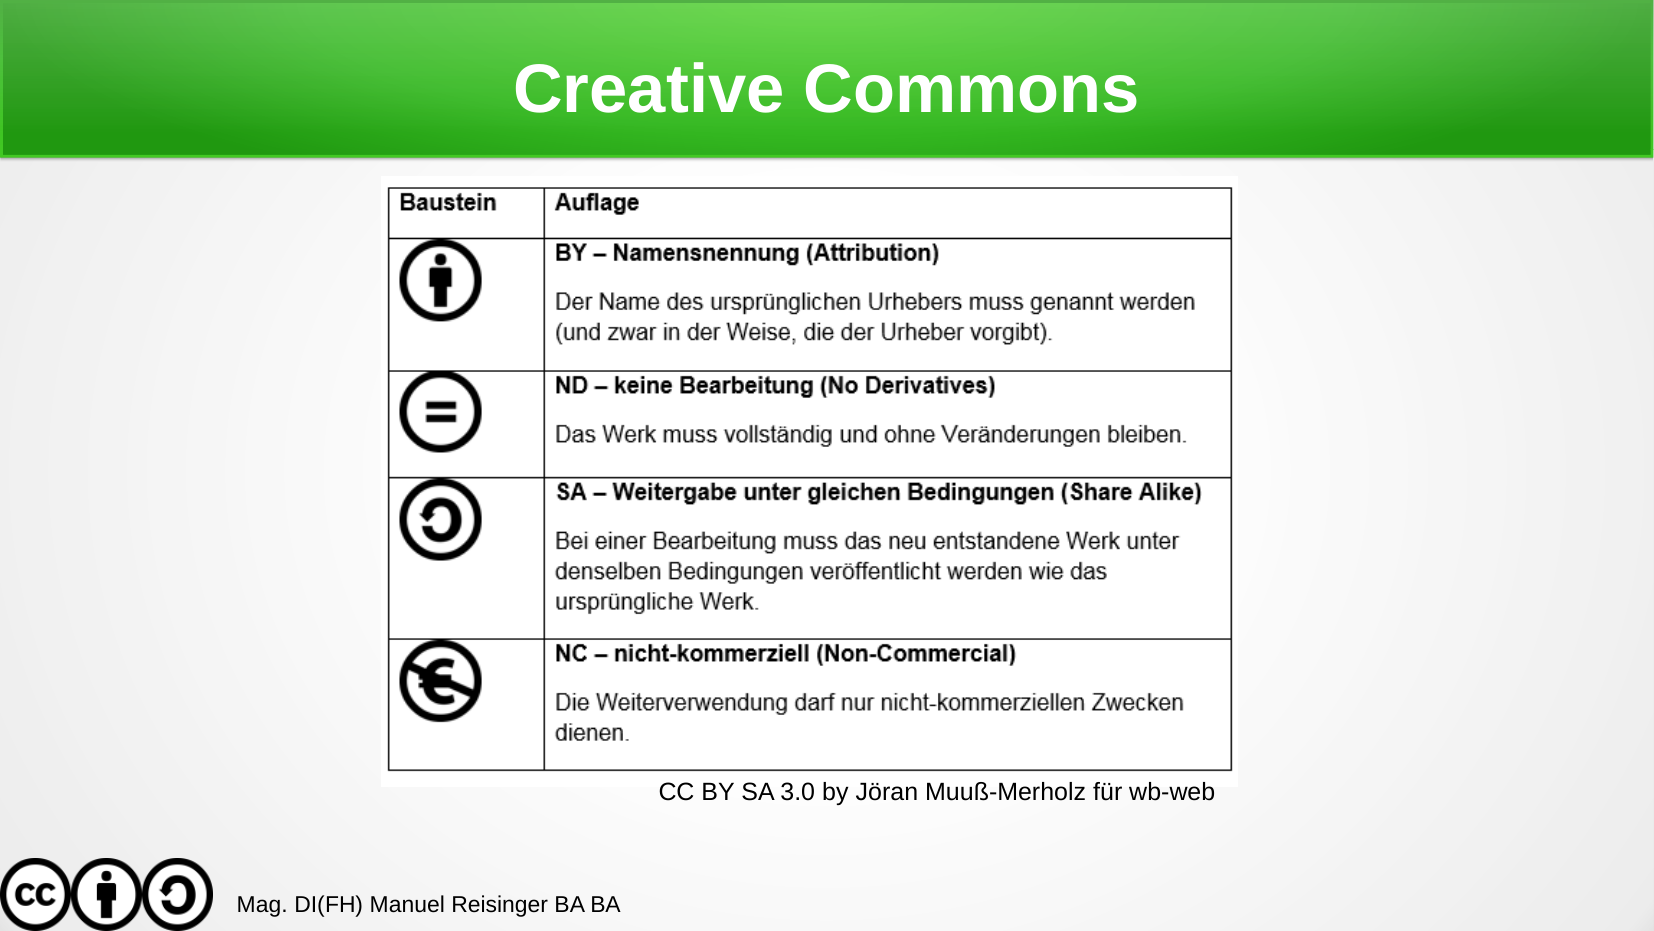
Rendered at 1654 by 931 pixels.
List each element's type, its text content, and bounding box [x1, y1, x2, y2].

picture [381, 176, 1238, 787]
title Creative Commons [82, 35, 1571, 142]
picture [0, 858, 213, 931]
text_box CC BY SA 3.0 by Jöran Muuß-Merholz für wb-web [643, 770, 1232, 814]
